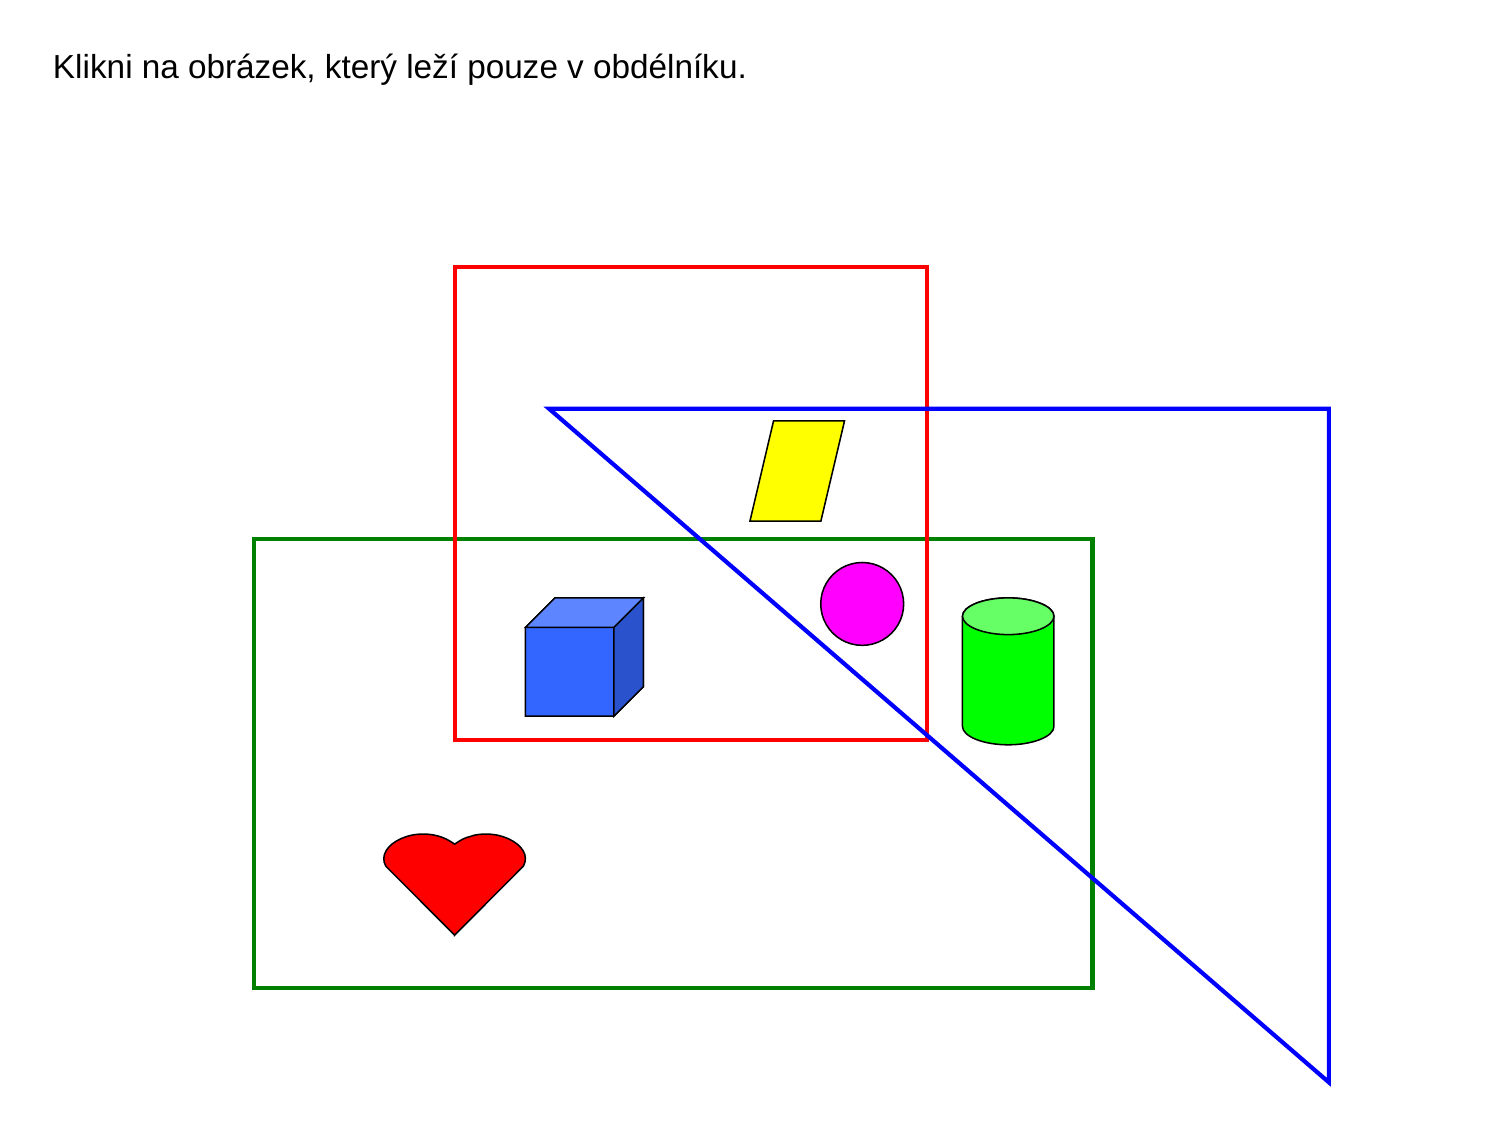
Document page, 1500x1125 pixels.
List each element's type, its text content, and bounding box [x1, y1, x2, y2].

text_box [820, 562, 904, 646]
text_box [383, 834, 526, 936]
text_box [962, 619, 1054, 745]
text_box [525, 597, 644, 717]
text_box Klikni na obrázek, který leží pouze v obdélníku. [38, 37, 763, 94]
text_box [749, 420, 845, 522]
